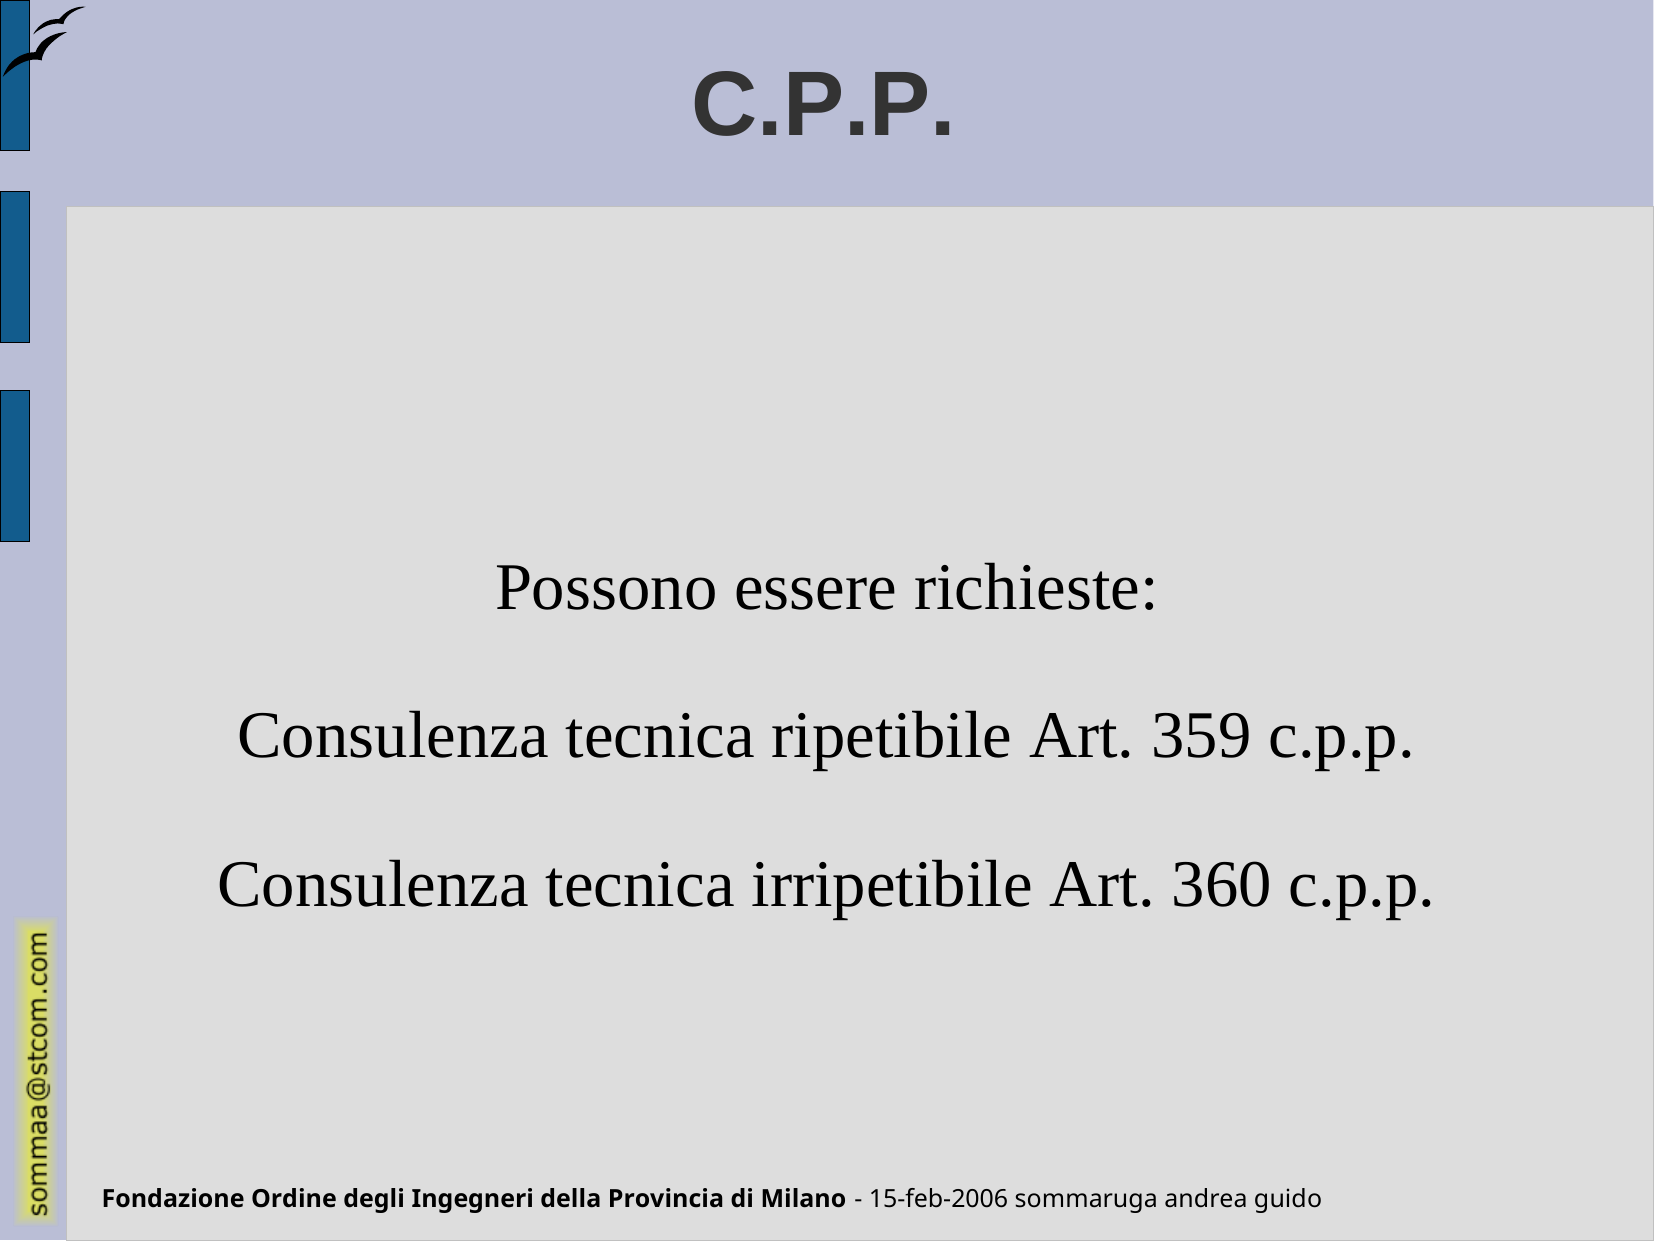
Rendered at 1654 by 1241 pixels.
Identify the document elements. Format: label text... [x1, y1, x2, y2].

title C.P.P. [118, 0, 1531, 208]
picture [12, 915, 60, 1228]
subtitle Possono essere richieste: Consulenza tecnica ripetibile Art. 359 c.p.p. Consulenza tecnica irripetibile Art. 360 c.p.p. [121, 344, 1534, 1127]
